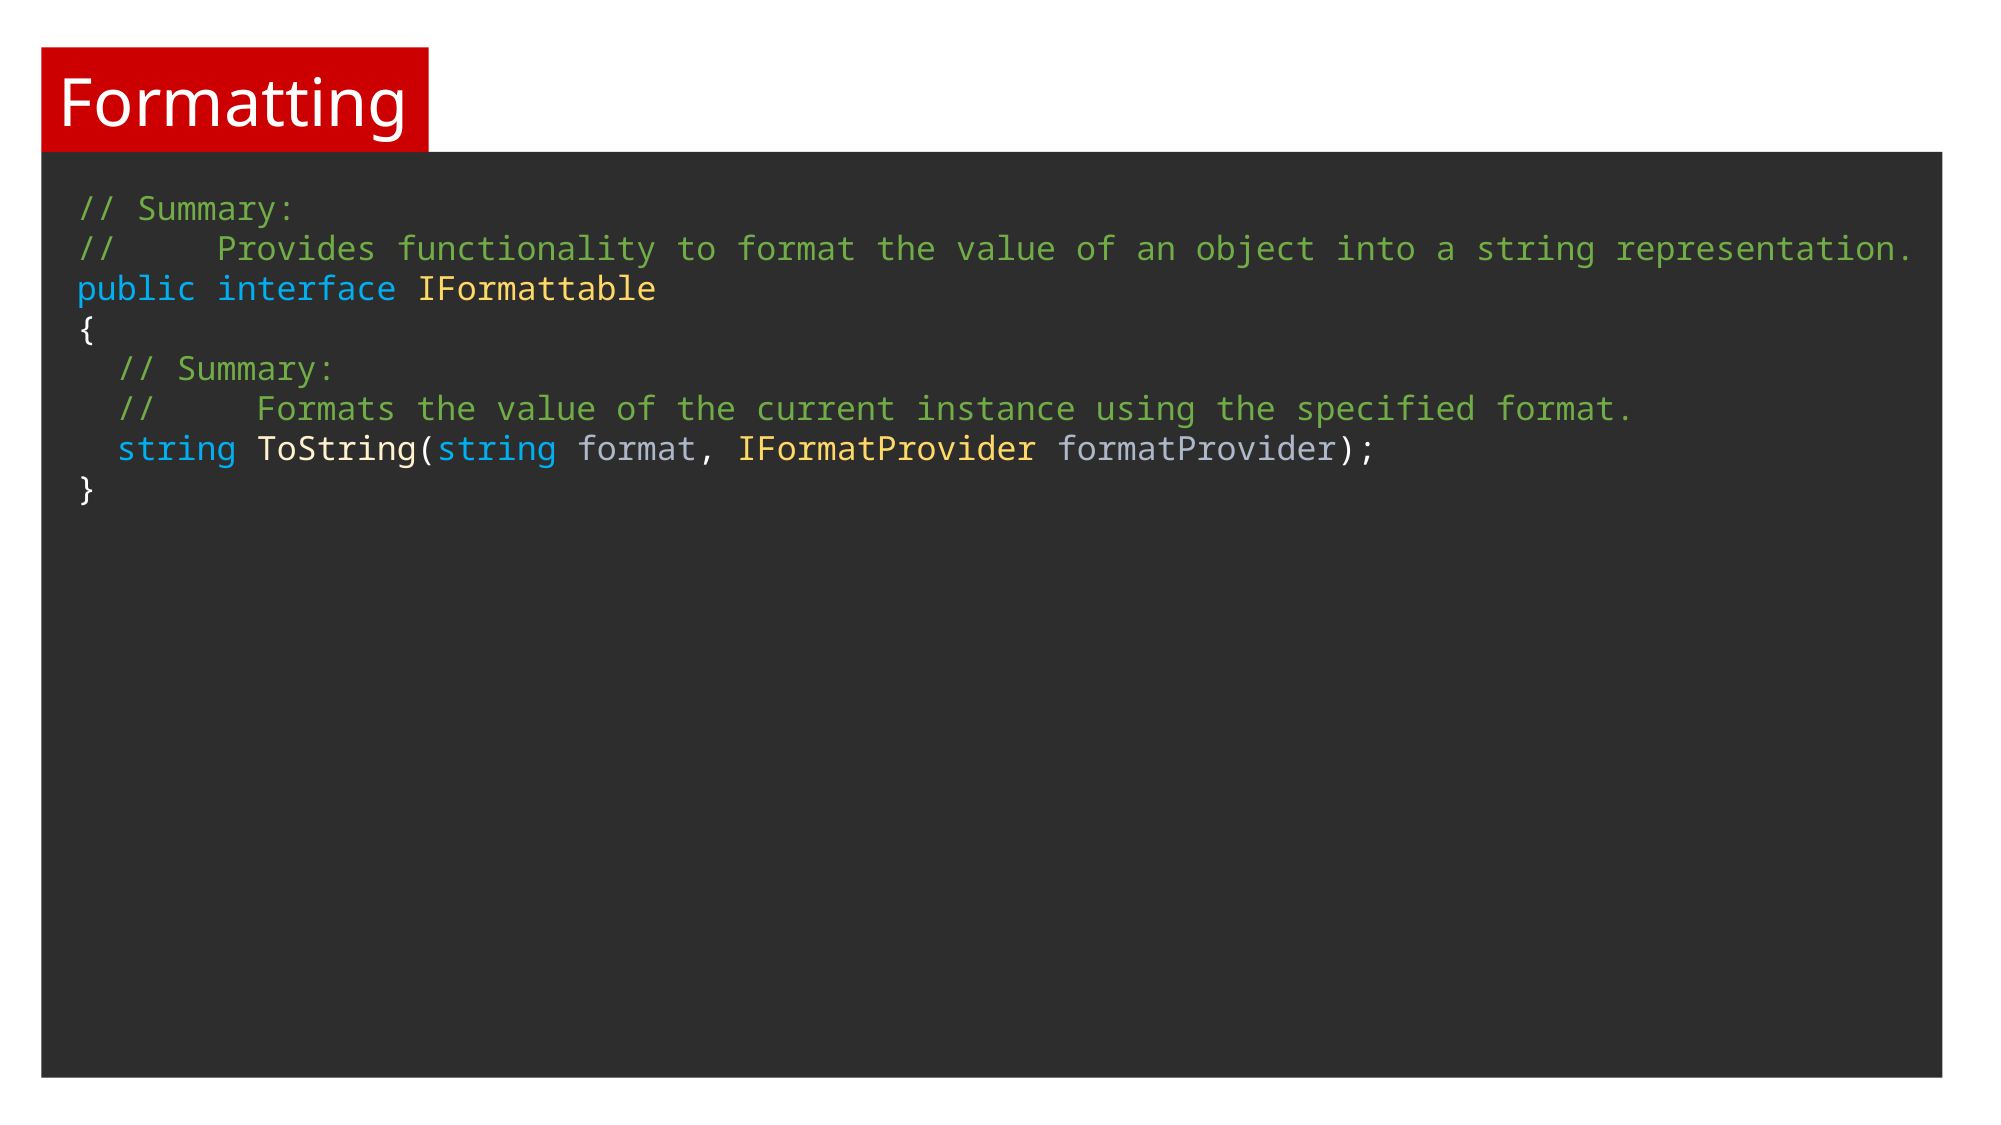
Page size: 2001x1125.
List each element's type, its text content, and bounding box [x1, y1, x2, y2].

text_box [41, 152, 1942, 1078]
text_box // Summary: // Provides functionality to format the value of an object into a string representation. public interface IFormattable { // Summary: // Formats the value of the current instance using the specified format. string ToString(string format, IFormatProvider formatProvider); } [41, 152, 1777, 517]
text_box Formatting [41, 47, 429, 153]
